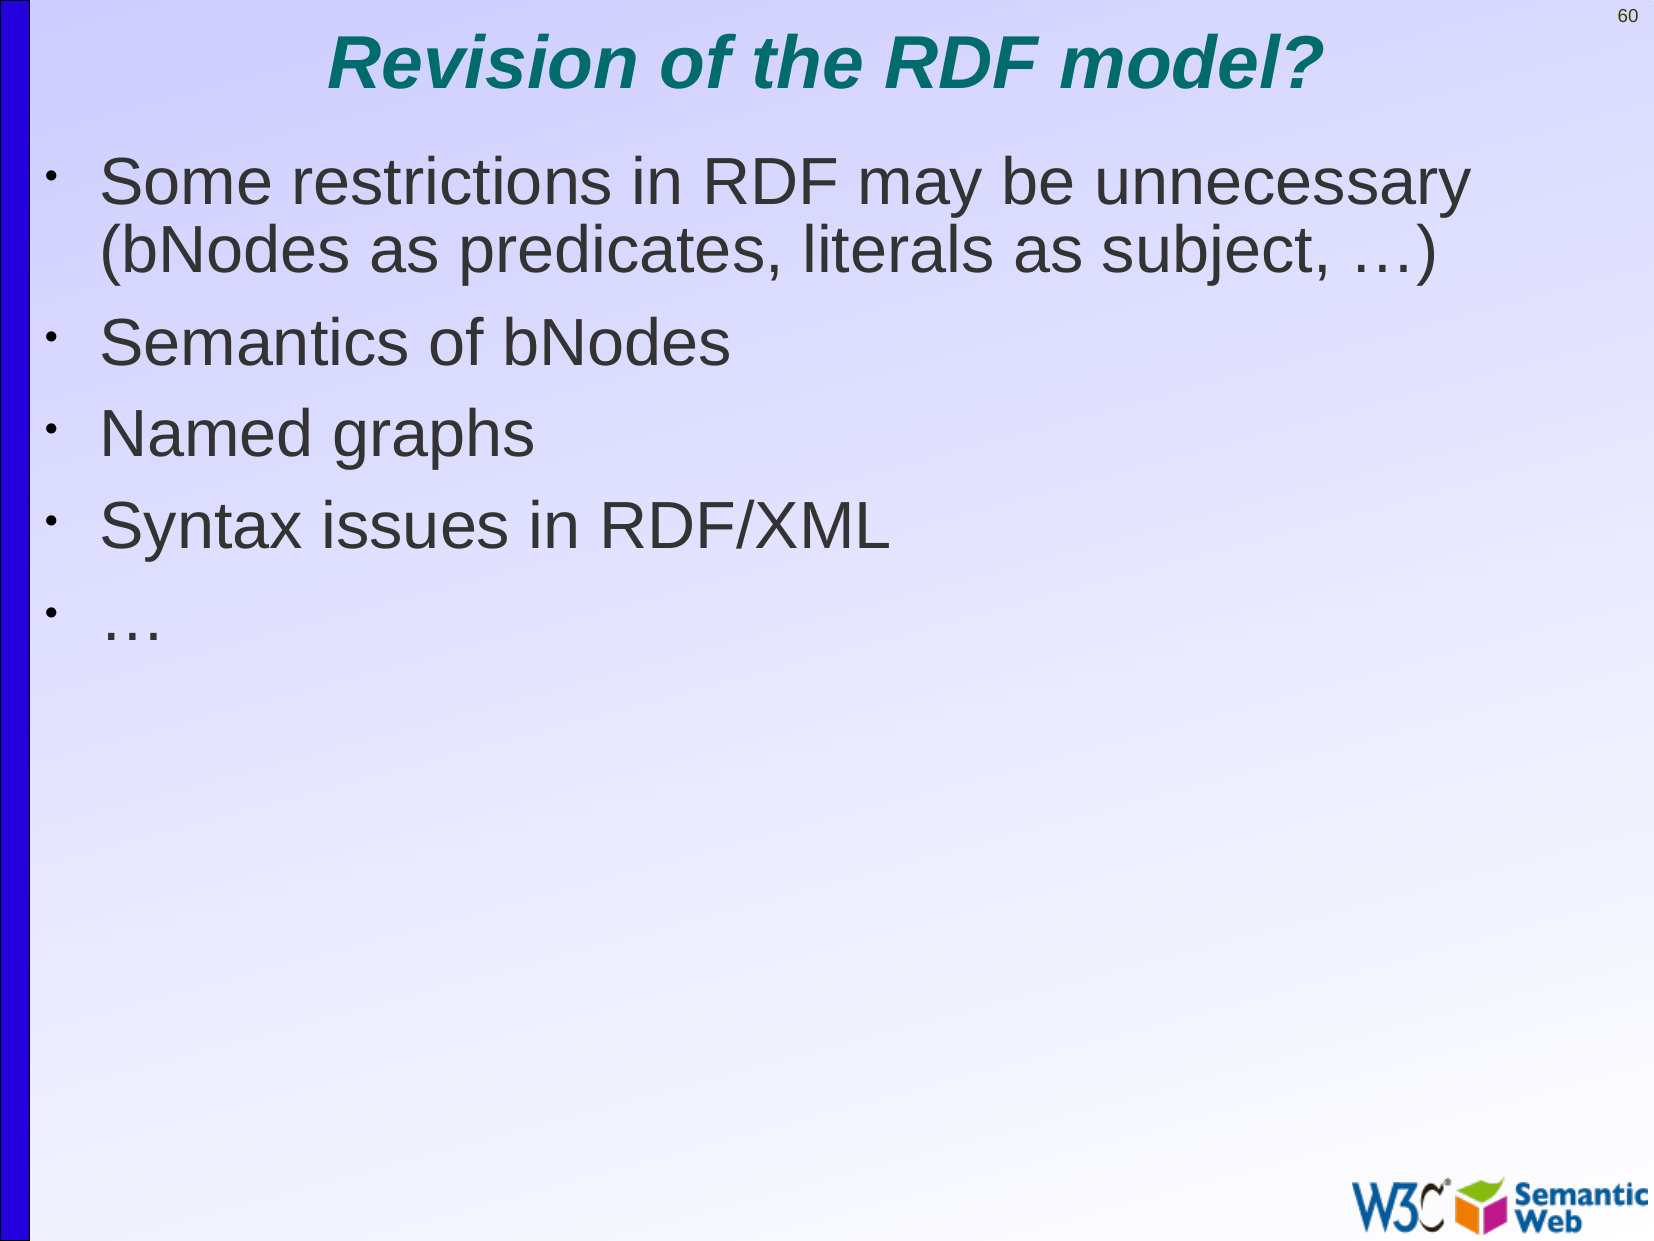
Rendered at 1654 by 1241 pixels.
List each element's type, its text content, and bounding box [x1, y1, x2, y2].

title Revision of the RDF model? [0, 5, 1654, 125]
list Some restrictions in RDF may be unnecessary (bNodes as predicates, literals as subject, …)‏ Semantics of bNodes Named graphs Syntax issues in RDF/XML … [29, 147, 1624, 1134]
picture [1352, 1175, 1648, 1235]
